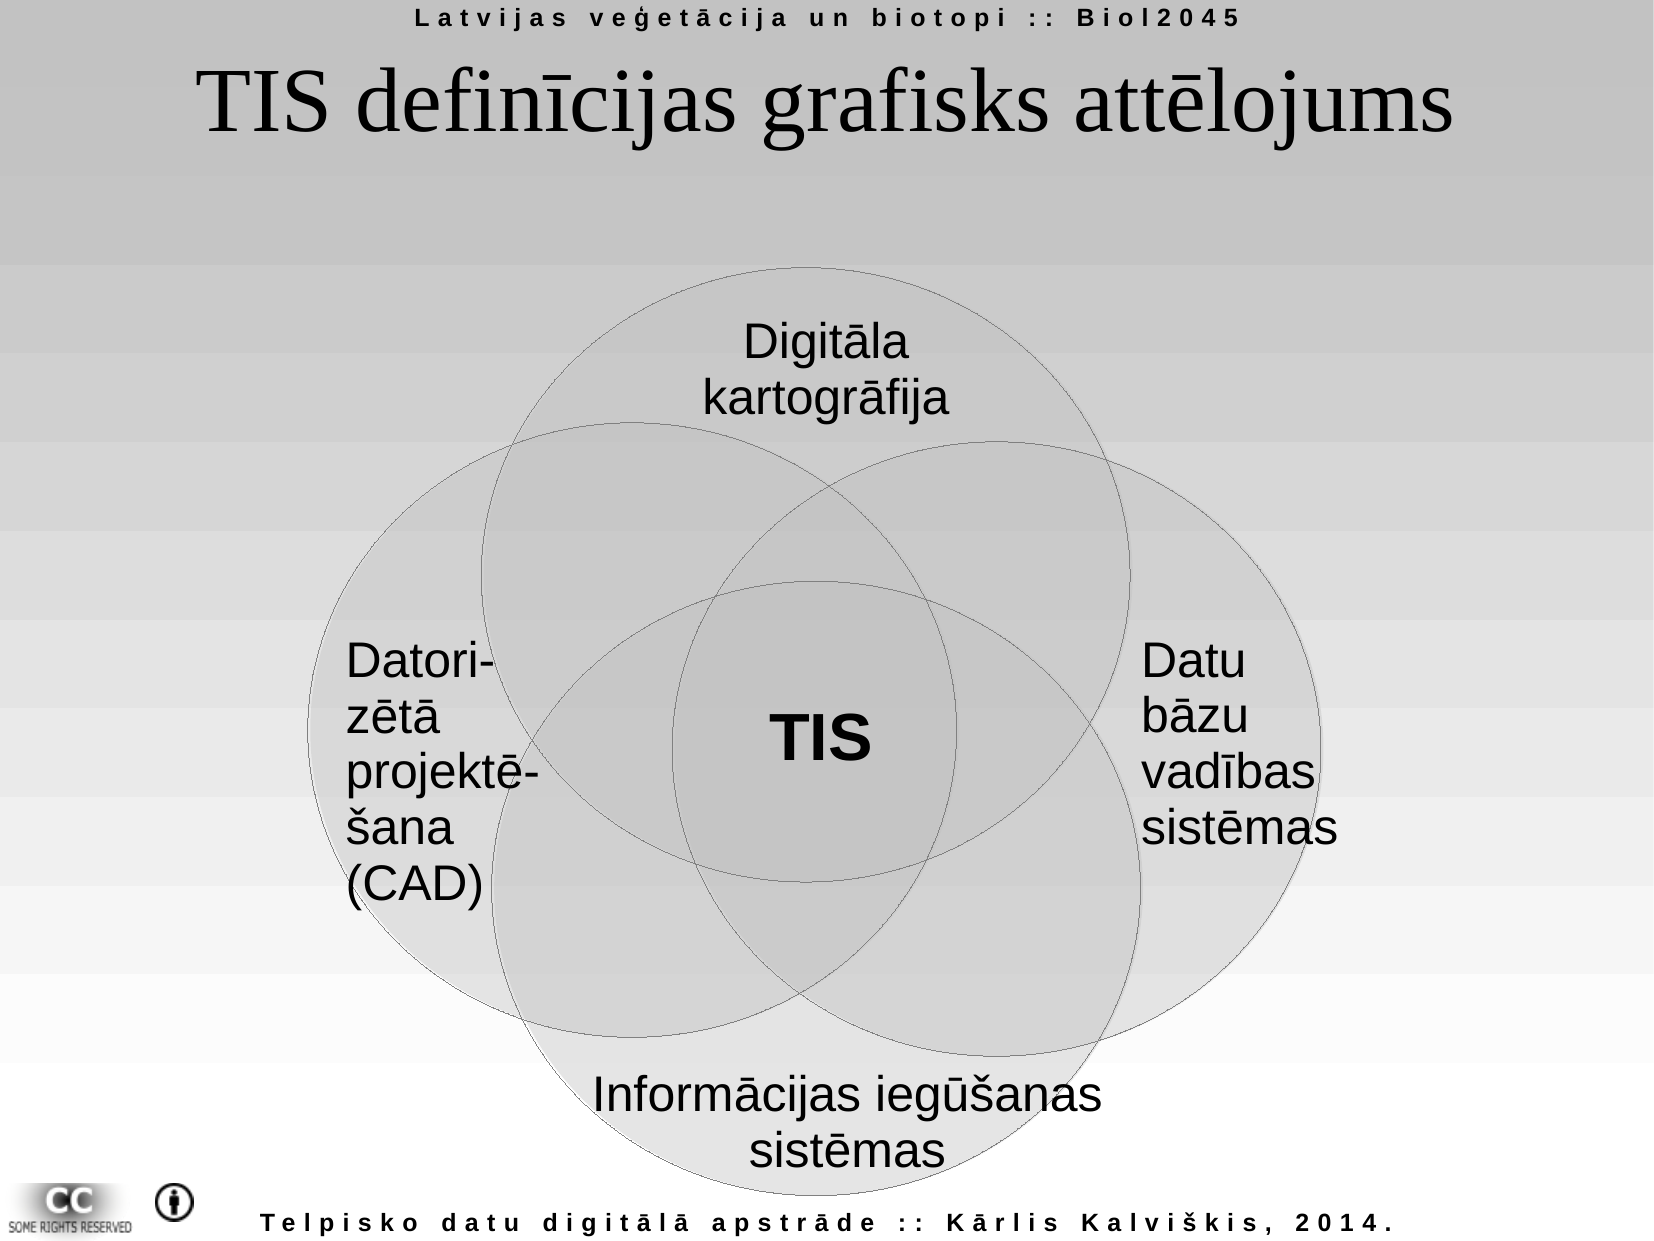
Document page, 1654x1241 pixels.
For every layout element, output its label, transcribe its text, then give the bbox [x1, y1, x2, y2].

text_box Digitāla kartogrāfija [702, 313, 950, 426]
text_box TIS [769, 699, 885, 775]
text_box Informācijas iegūšanas sistēmas [591, 1065, 1104, 1179]
text_box Datori- zētā projektē- šana (CAD) [345, 630, 541, 913]
picture [0, 0, 1654, 1241]
title TIS definīcijas grafisks attēlojums [29, 49, 1625, 296]
text_box [310, 296, 1304, 1108]
text_box Datu bāzu vadības sistēmas [1141, 630, 1340, 856]
text_box [713, 1179, 921, 1196]
